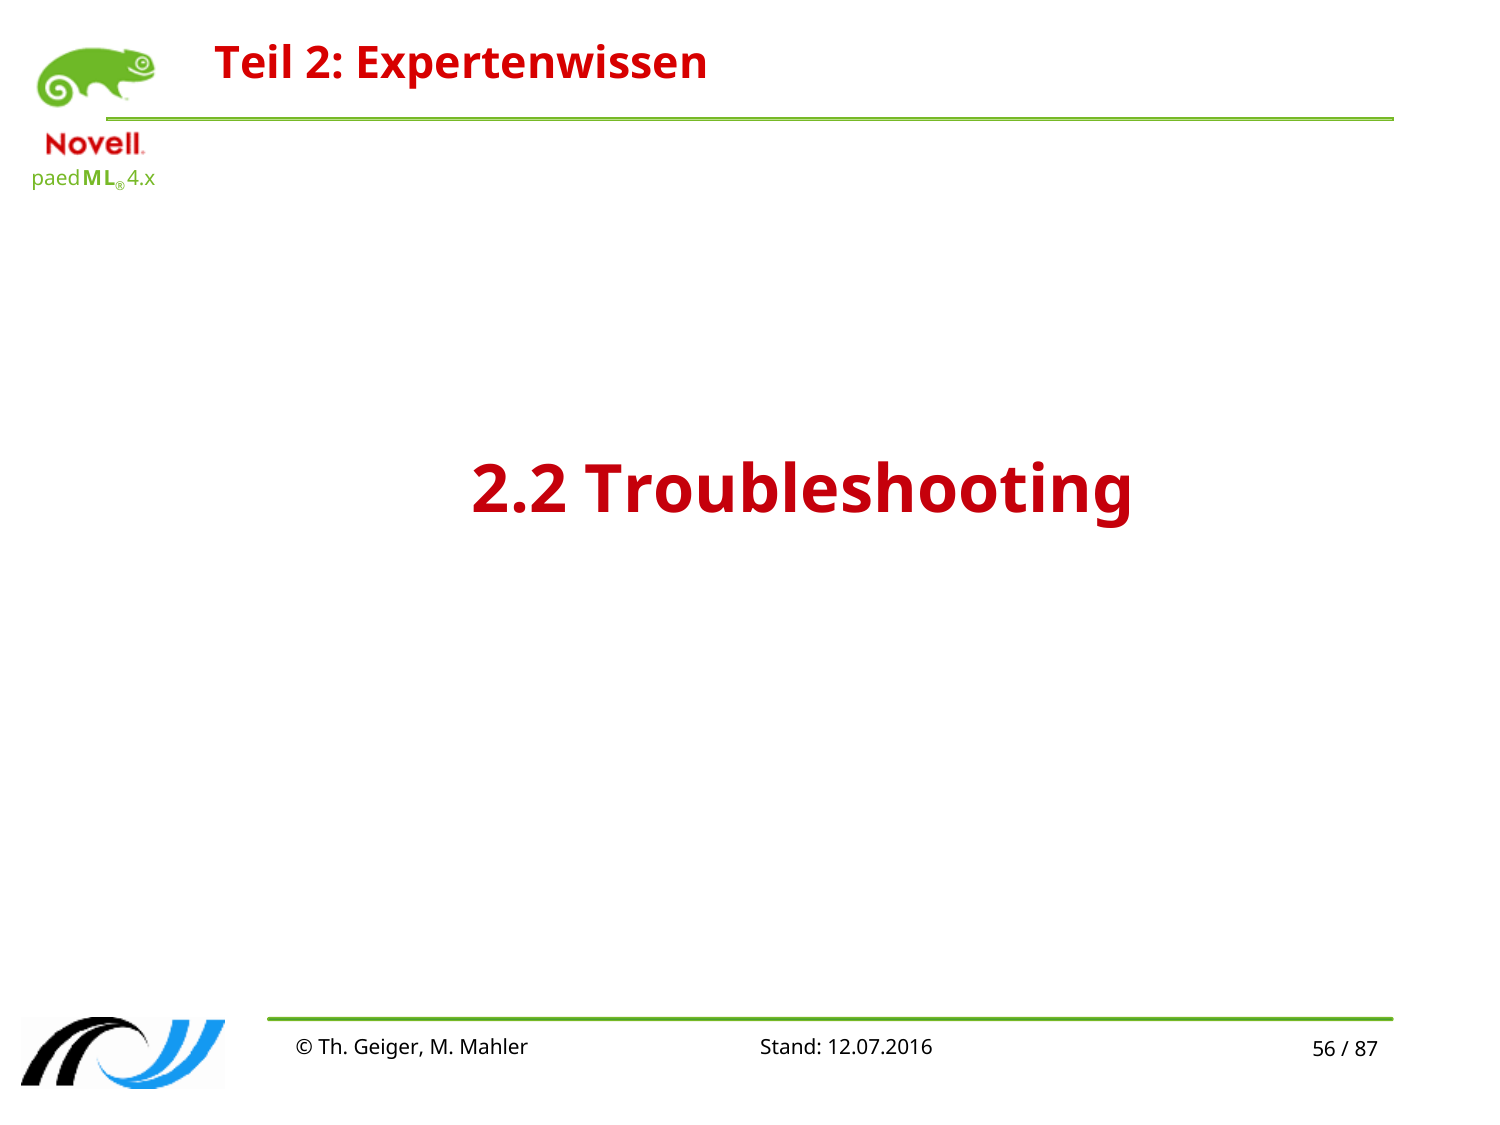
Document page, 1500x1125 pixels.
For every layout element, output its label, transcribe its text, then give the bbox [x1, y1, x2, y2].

picture [21, 1017, 225, 1089]
subtitle 2.2 Troubleshooting [214, 160, 1393, 814]
title Teil 2: Expertenwissen [214, 16, 1393, 108]
picture [24, 32, 167, 175]
